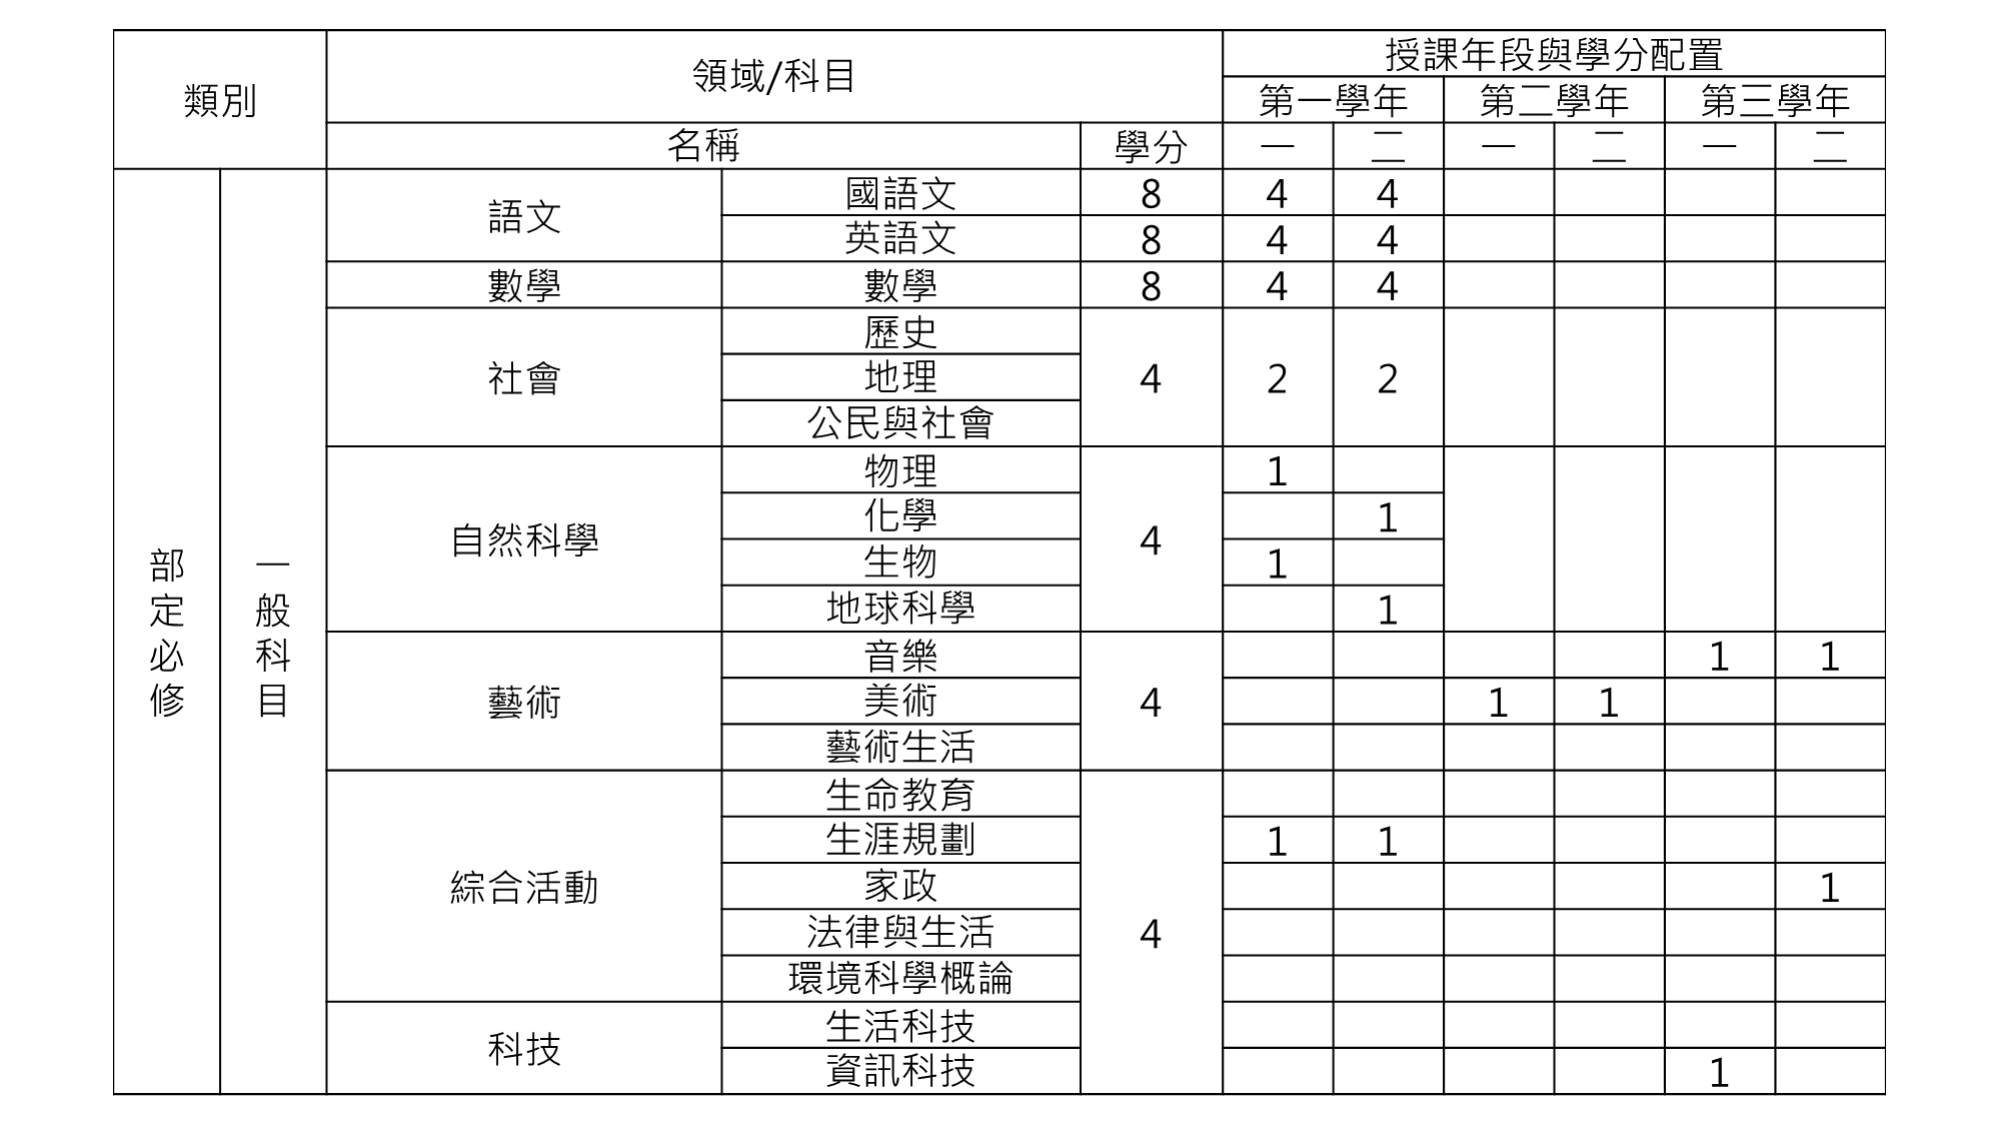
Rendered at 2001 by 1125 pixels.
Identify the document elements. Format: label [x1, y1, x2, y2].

picture [113, 20, 1886, 1119]
